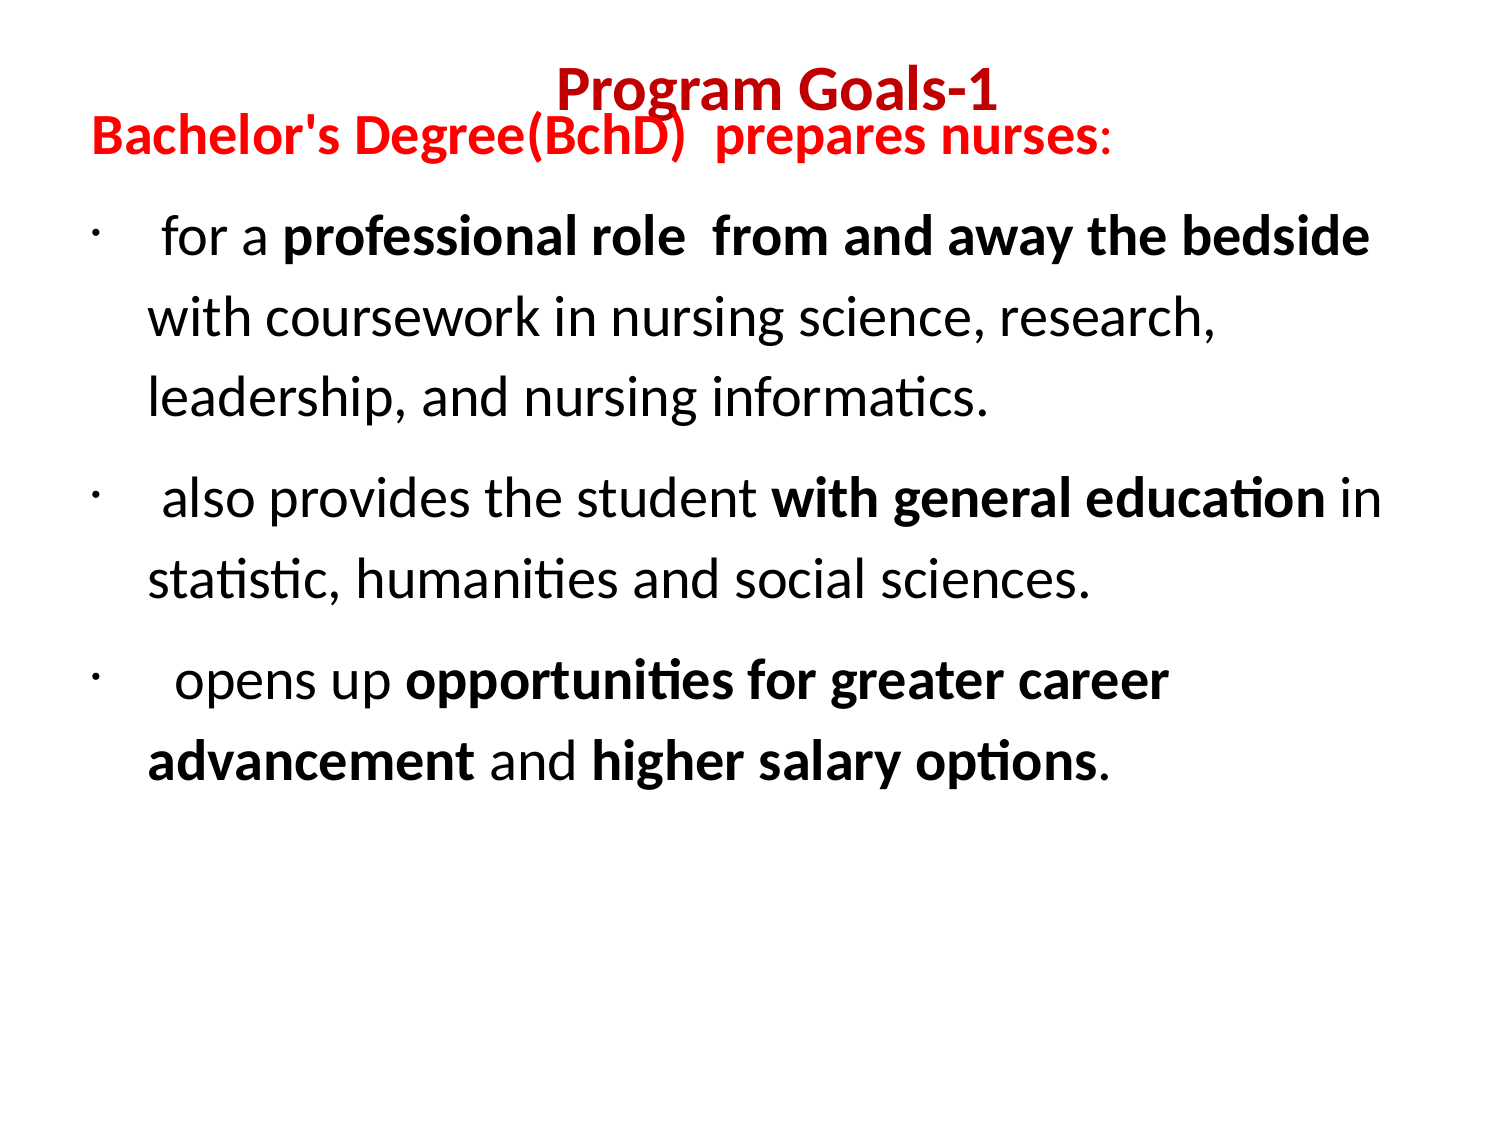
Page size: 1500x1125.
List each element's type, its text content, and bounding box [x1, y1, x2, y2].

title Program Goals-1 [75, 45, 1425, 90]
list Bachelor's Degree(BchD) prepares nurses: for a professional role from and away the bedside with coursework in nursing science, research, leadership, and nursing informatics. also provides the student with general education in statistic, humanities and social sciences. opens up opportunities for greater career advancement and higher salary options. [76, 78, 1427, 1094]
